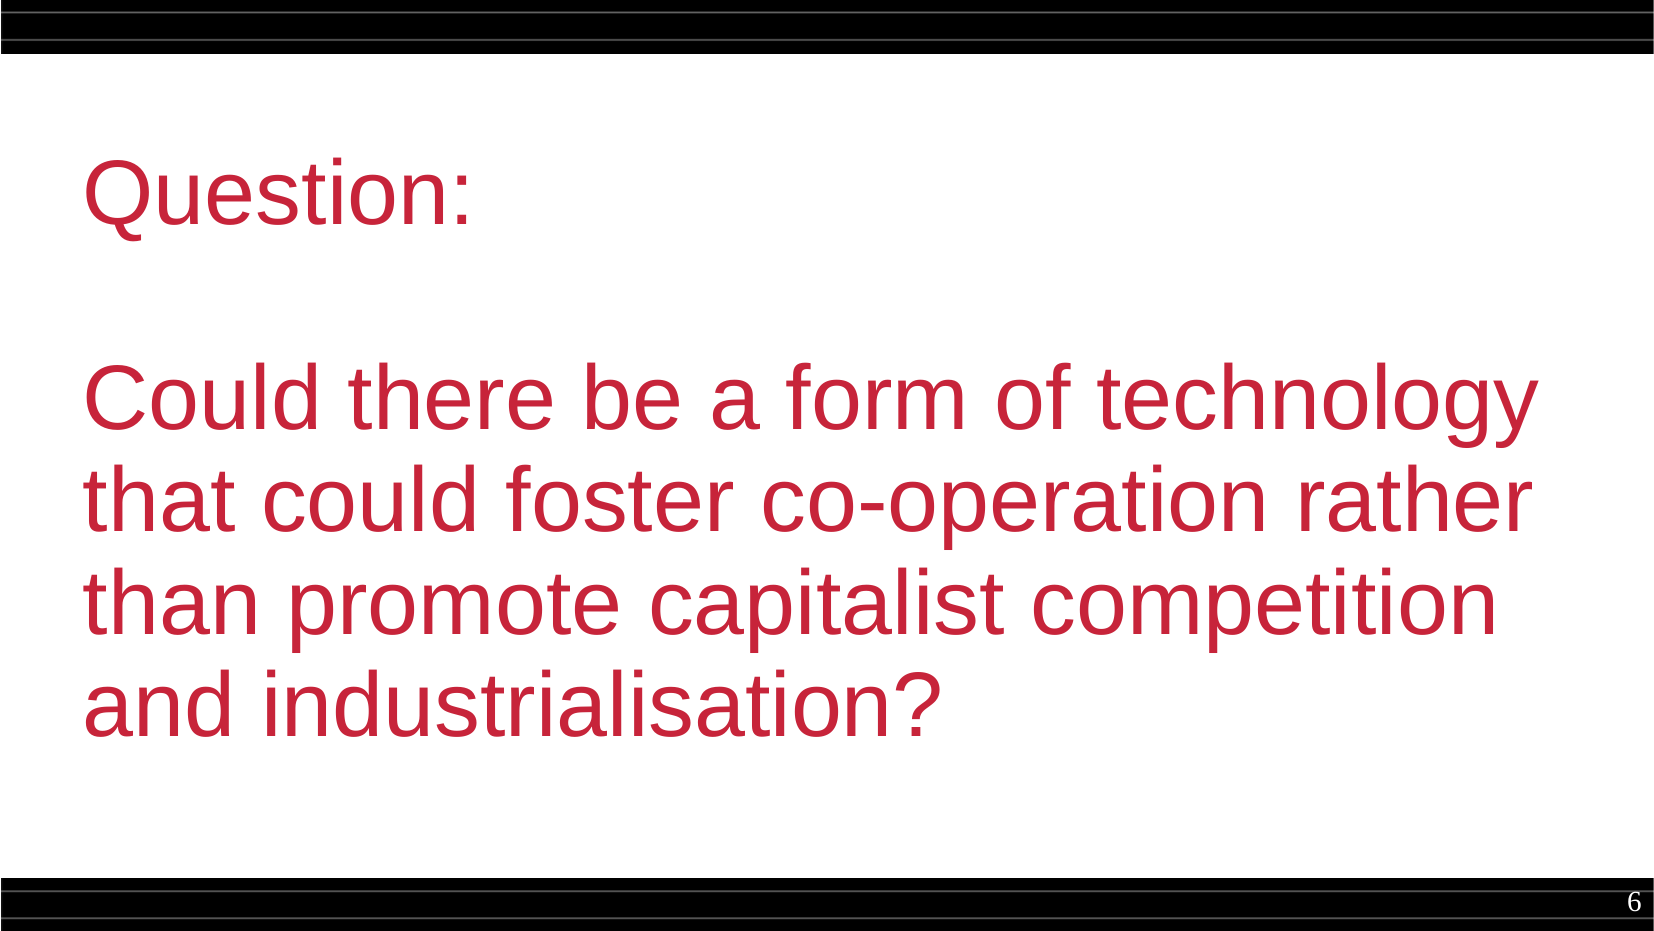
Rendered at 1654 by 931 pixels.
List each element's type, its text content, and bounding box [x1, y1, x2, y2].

picture [1, 0, 1654, 54]
picture [1, 878, 1654, 931]
title Question: Could there be a form of technology that could foster co-operation rather than promote capitalist competition and industrialisation? [82, 129, 1571, 768]
